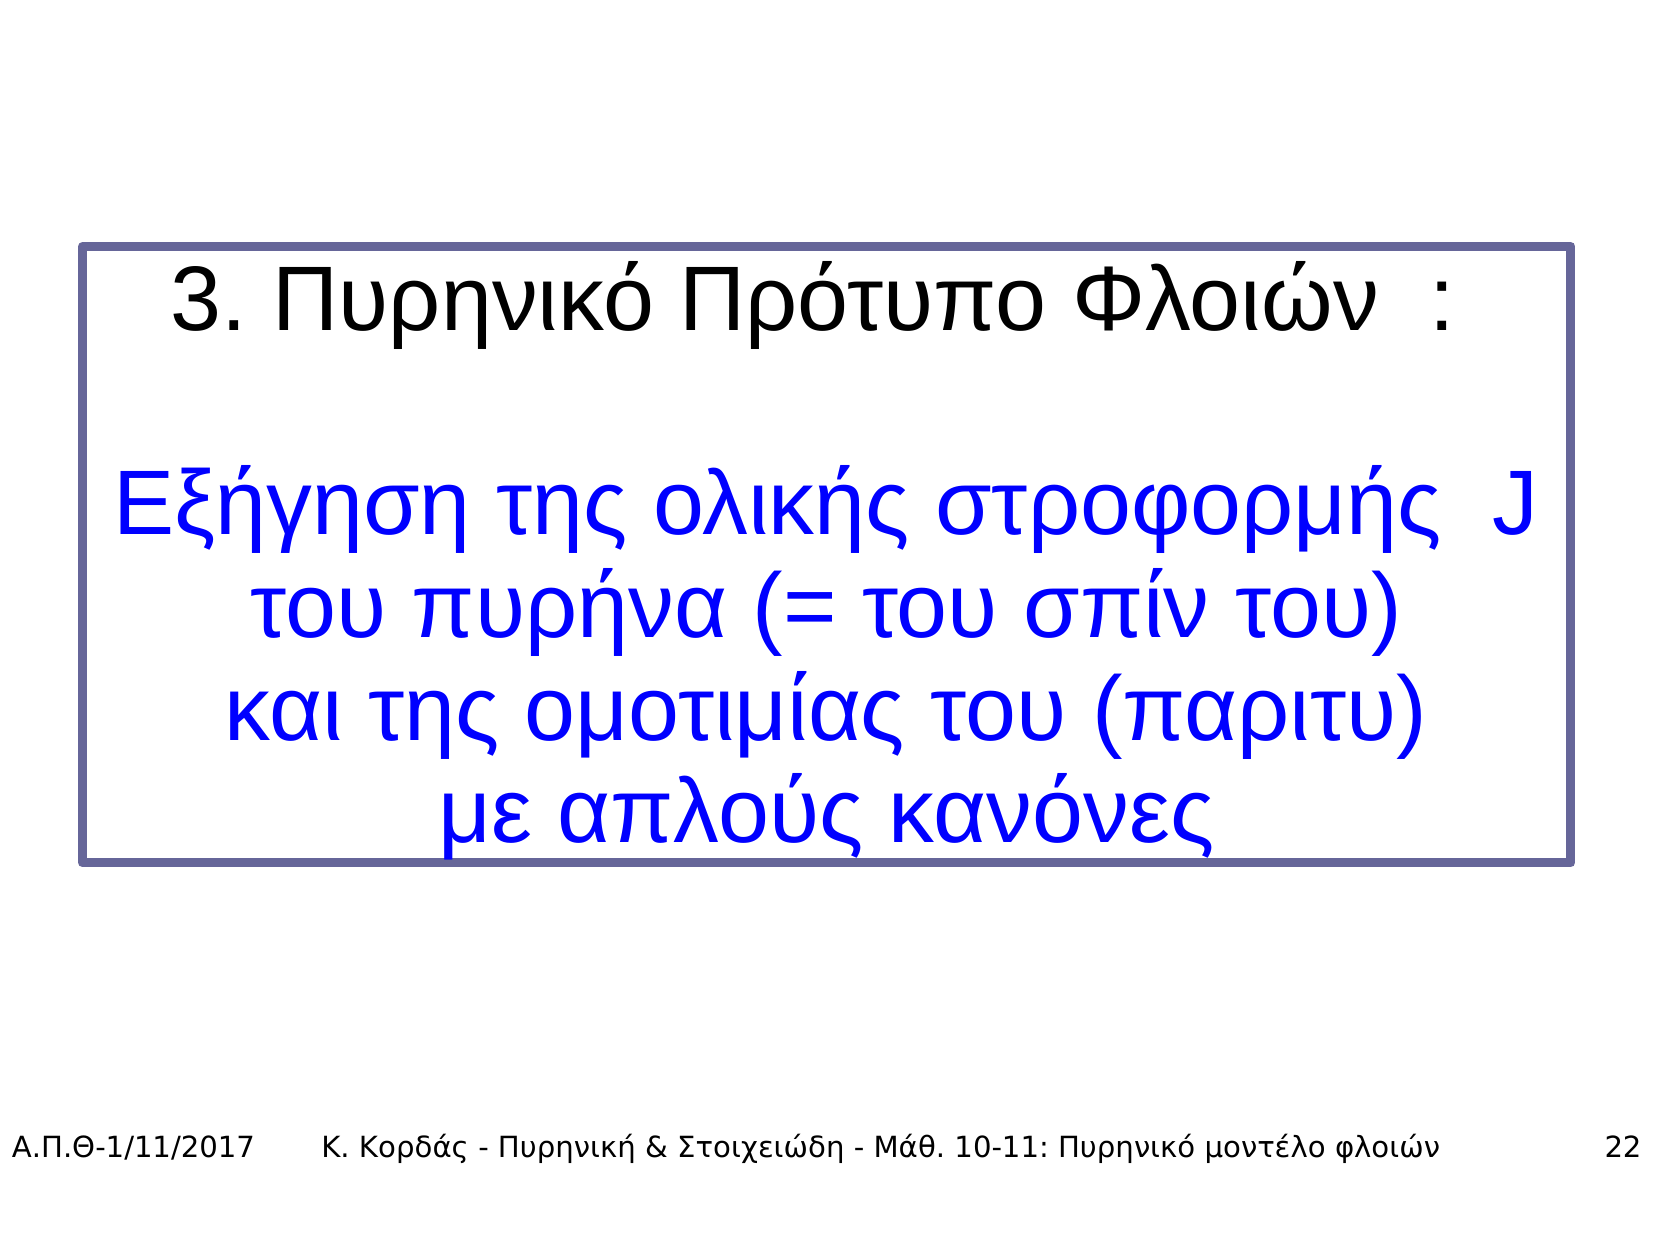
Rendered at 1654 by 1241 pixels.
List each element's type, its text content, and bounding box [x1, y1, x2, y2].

title 3. Πυρηνικό Πρότυπο Φλοιών : Εξήγηση της ολικής στροφορμής J του πυρήνα (= του σπίν του) και της ομοτιμίας του (παριτυ) με απλούς κανόνες [82, 246, 1571, 863]
